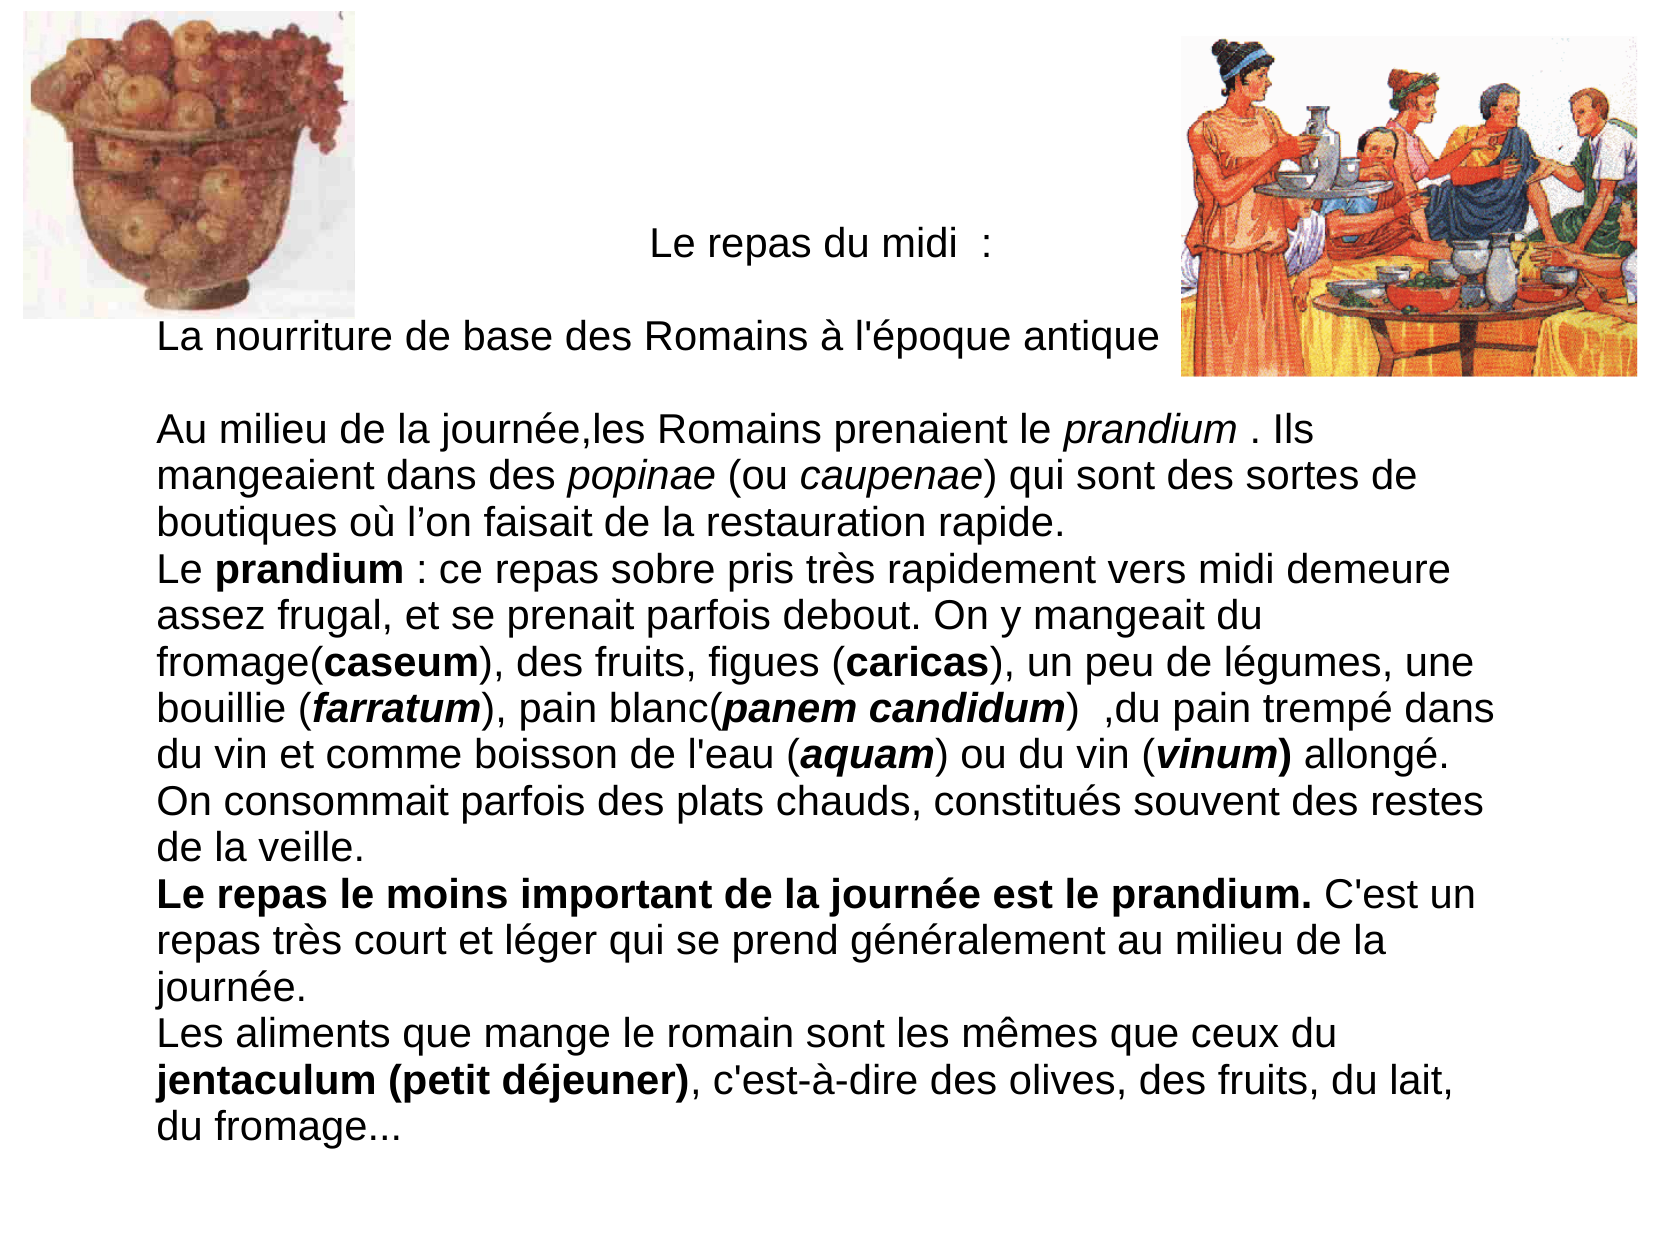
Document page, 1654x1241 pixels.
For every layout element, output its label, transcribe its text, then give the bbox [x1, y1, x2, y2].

text_box Le repas du midi : La nourriture de base des Romains à l'époque antique Au milieu de la journée,les Romains prenaient le prandium . Ils mangeaient dans des popinae (ou caupenae) qui sont des sortes de boutiques où l’on faisait de la restauration rapide. Le prandium : ce repas sobre pris très rapidement vers midi demeure assez frugal, et se prenait parfois debout. On y mangeait du fromage(caseum), des fruits, figues (caricas), un peu de légumes, une bouillie (farratum), pain blanc(panem candidum) ,du pain trempé dans du vin et comme boisson de l'eau (aquam) ou du vin (vinum) allongé. On consommait parfois des plats chauds, constitués souvent des restes de la veille. Le repas le moins important de la journée est le prandium. C'est un repas très court et léger qui se prend généralement au milieu de la journée. Les aliments que mange le romain sont les mêmes que ceux du jentaculum (petit déjeuner), c'est-à-dire des olives, des fruits, du lait, du fromage... [141, 212, 1512, 1241]
picture [1181, 36, 1643, 378]
picture [23, 11, 355, 319]
